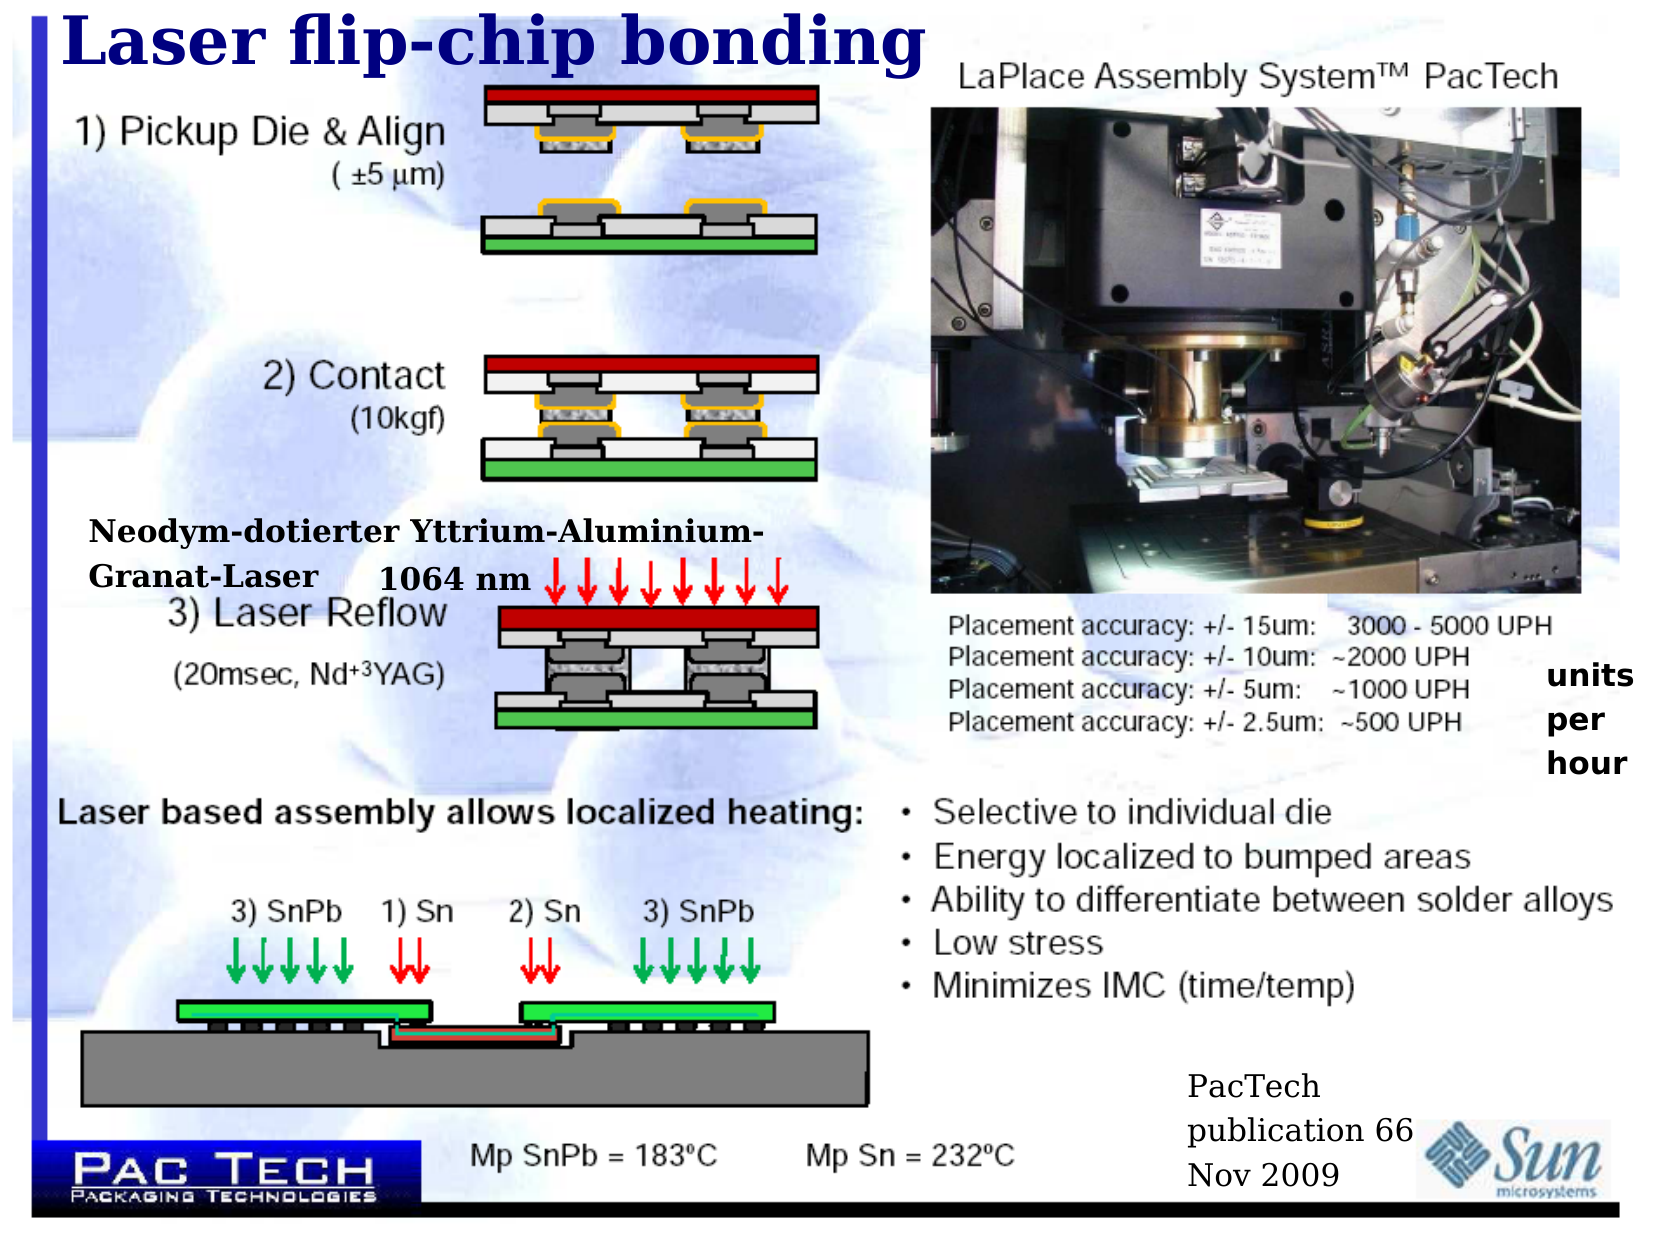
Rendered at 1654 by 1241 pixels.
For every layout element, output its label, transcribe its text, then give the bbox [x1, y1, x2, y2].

text_box PacTech publication 66 Nov 2009 [1181, 1054, 1422, 1192]
text_box [58, 24, 394, 86]
text_box Neodym-dotierter Yttrium-Aluminium-Granat-Laser [88, 505, 895, 587]
title Laser flip-chip bonding [60, 1, 1304, 81]
text_box 1064 nm [378, 553, 537, 590]
picture [6, 1, 1653, 1241]
text_box units per hour [1546, 649, 1650, 775]
